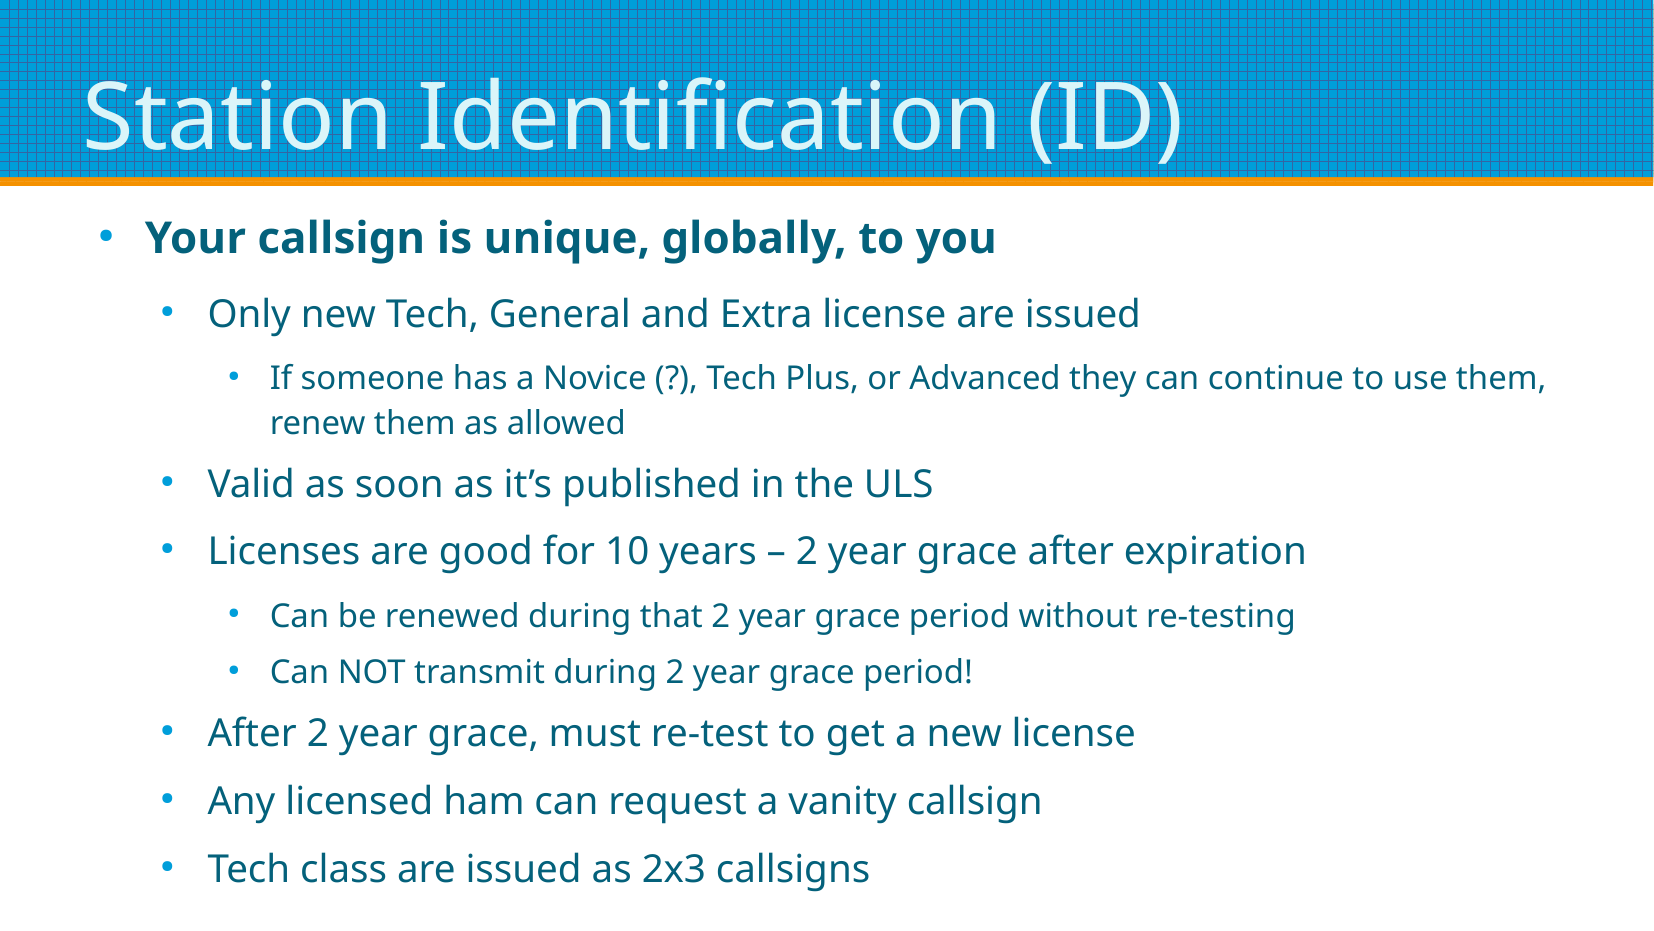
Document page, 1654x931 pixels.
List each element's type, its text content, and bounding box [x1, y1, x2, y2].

title Station Identification (ID) [82, 14, 1571, 178]
list Your callsign is unique, globally, to you Only new Tech, General and Extra license are issued If someone has a Novice (?), Tech Plus, or Advanced they can continue to use them, renew them as allowed Valid as soon as it’s published in the ULS Licenses are good for 10 years – 2 year grace after expiration Can be renewed during that 2 year grace period without re-testing Can NOT transmit during 2 year grace period! After 2 year grace, must re-test to get a new license Any licensed ham can request a vanity callsign Tech class are issued as 2x3 callsigns [82, 206, 1571, 901]
